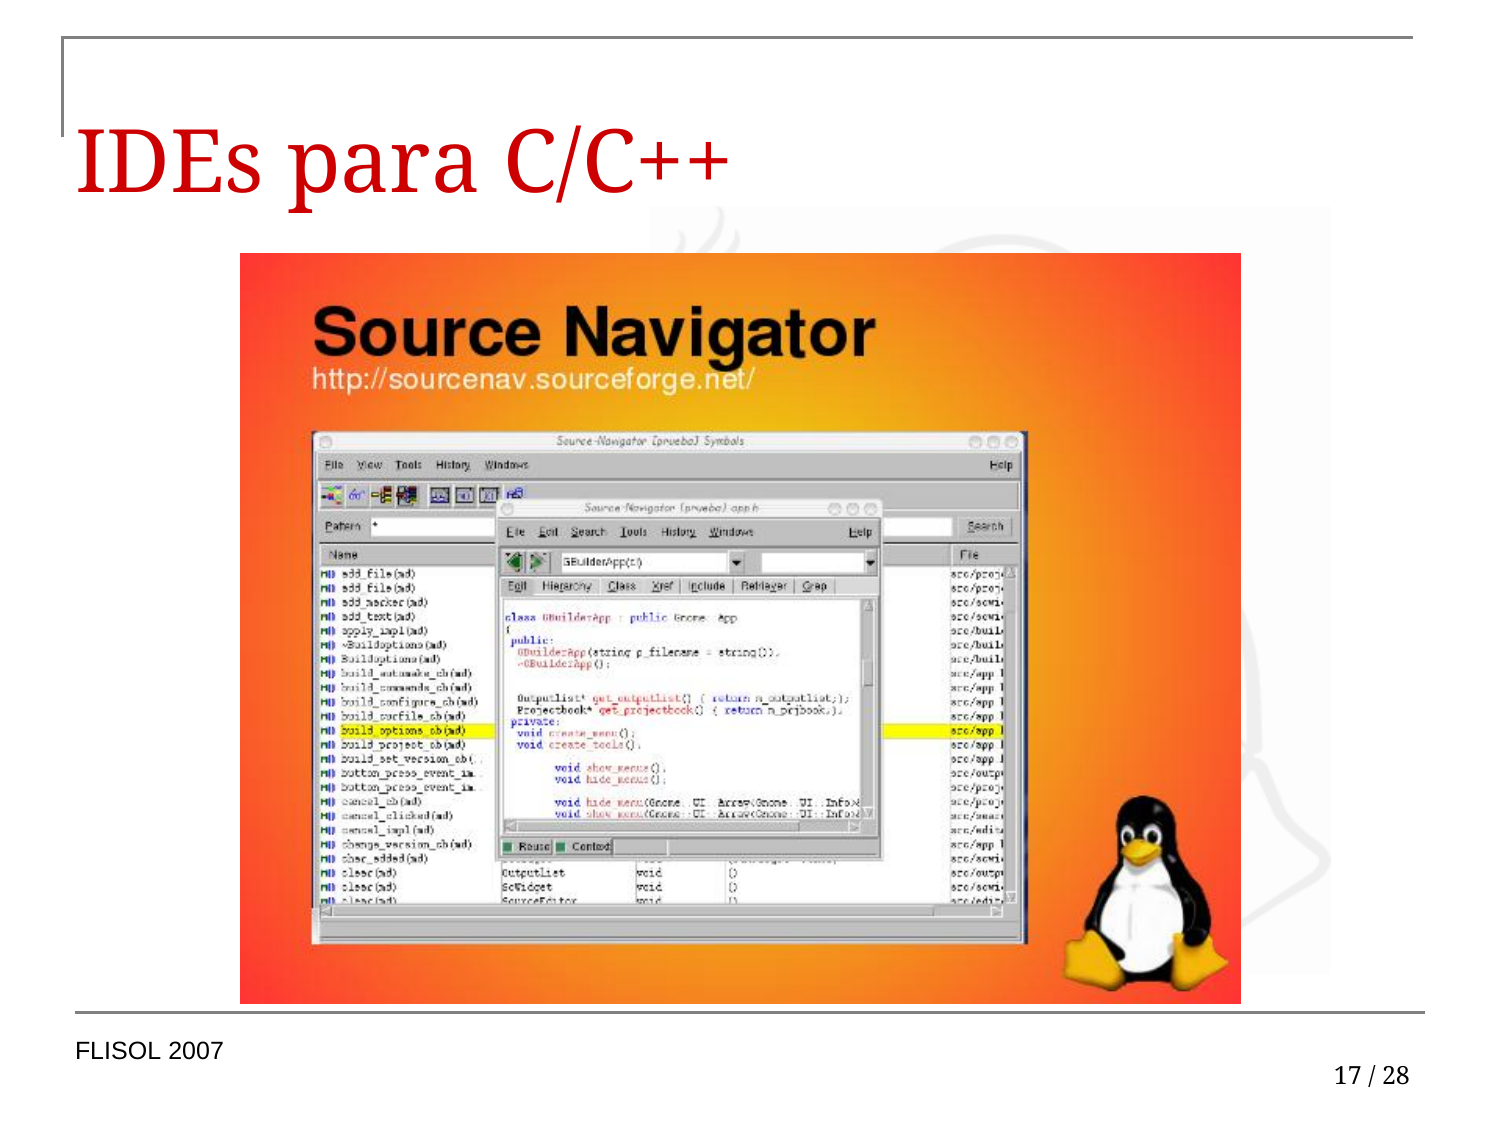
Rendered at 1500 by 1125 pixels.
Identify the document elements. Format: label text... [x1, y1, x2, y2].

picture [240, 253, 1331, 1004]
title IDEs para C/C++ [75, 52, 1426, 264]
